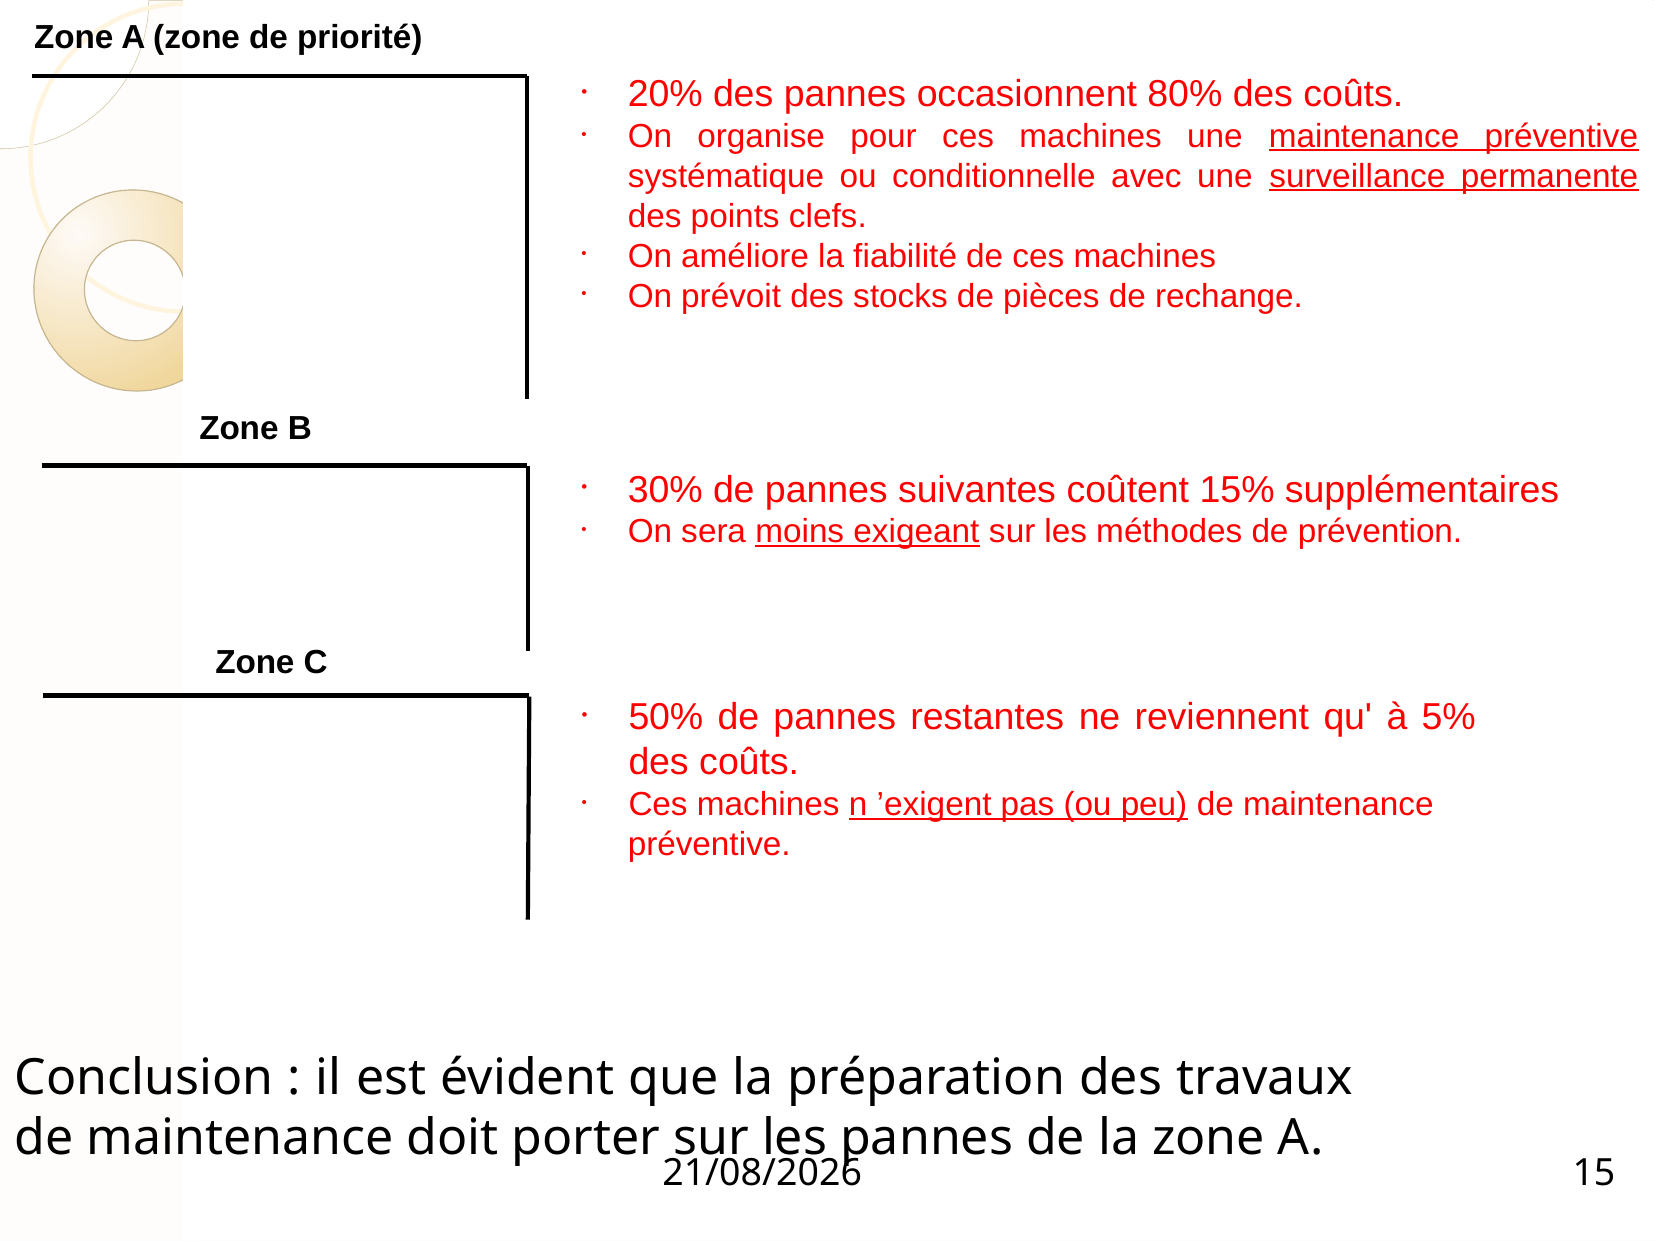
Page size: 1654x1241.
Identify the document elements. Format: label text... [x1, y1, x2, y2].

text_box 50% de pannes restantes ne reviennent qu' à 5% des coûts. Ces machines n ’exigent pas (ou peu) de maintenance préventive. [566, 685, 1635, 870]
slide_number <numéro> [1557, 1172, 1641, 1227]
text_box Zone C [200, 633, 343, 688]
text_box 30% de pannes suivantes coûtent 15% supplémentaires On sera moins exigeant sur les méthodes de prévention. [566, 457, 1654, 558]
text_box Conclusion : il est évident que la préparation des travaux de maintenance doit porter sur les pannes de la zone A. [0, 1036, 1654, 1172]
text_box Zone B [184, 398, 376, 454]
text_box 20% des pannes occasionnent 80% des coûts. On organise pour ces machines une maintenance préventive systématique ou conditionnelle avec une surveillance permanente des points clefs. On améliore la fiabilité de ces machines On prévoit des stocks de pièces de rechange. [566, 61, 1654, 322]
slide_number 02/07/2018 [647, 1172, 1034, 1227]
text_box Zone A (zone de priorité) [19, 7, 567, 63]
